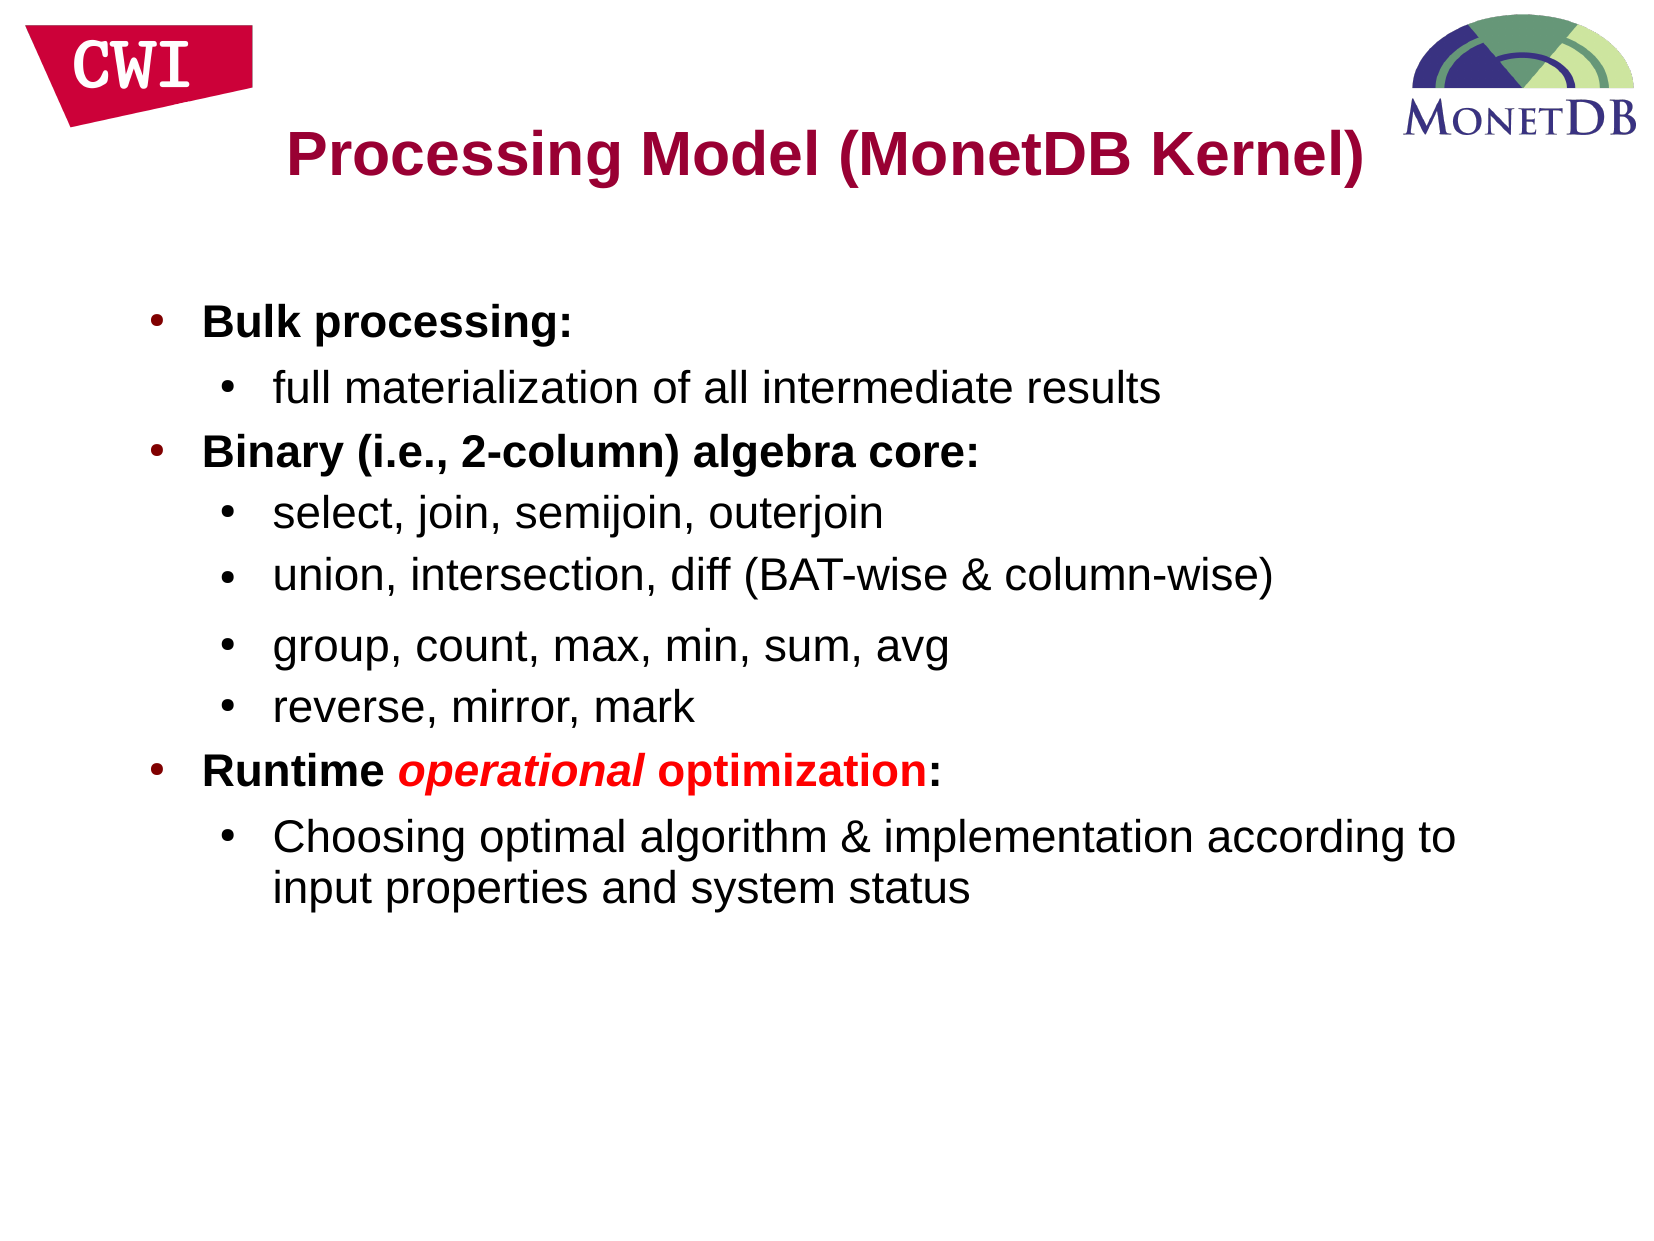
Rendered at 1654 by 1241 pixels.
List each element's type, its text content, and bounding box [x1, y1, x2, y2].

list Bulk processing: full materialization of all intermediate results Binary (i.e., 2-column) algebra core: select, join, semijoin, outerjoin union, intersection, diff (BAT-wise & column-wise)‏ group, count, max, min, sum, avg reverse, mirror, mark Runtime operational optimization: Choosing optimal algorithm & implementation according to input properties and system status [116, 288, 1513, 1241]
picture [1403, 14, 1636, 105]
text_box Processing Model (MonetDB Kernel)‏ [0, 105, 1654, 210]
picture [0, 0, 278, 105]
